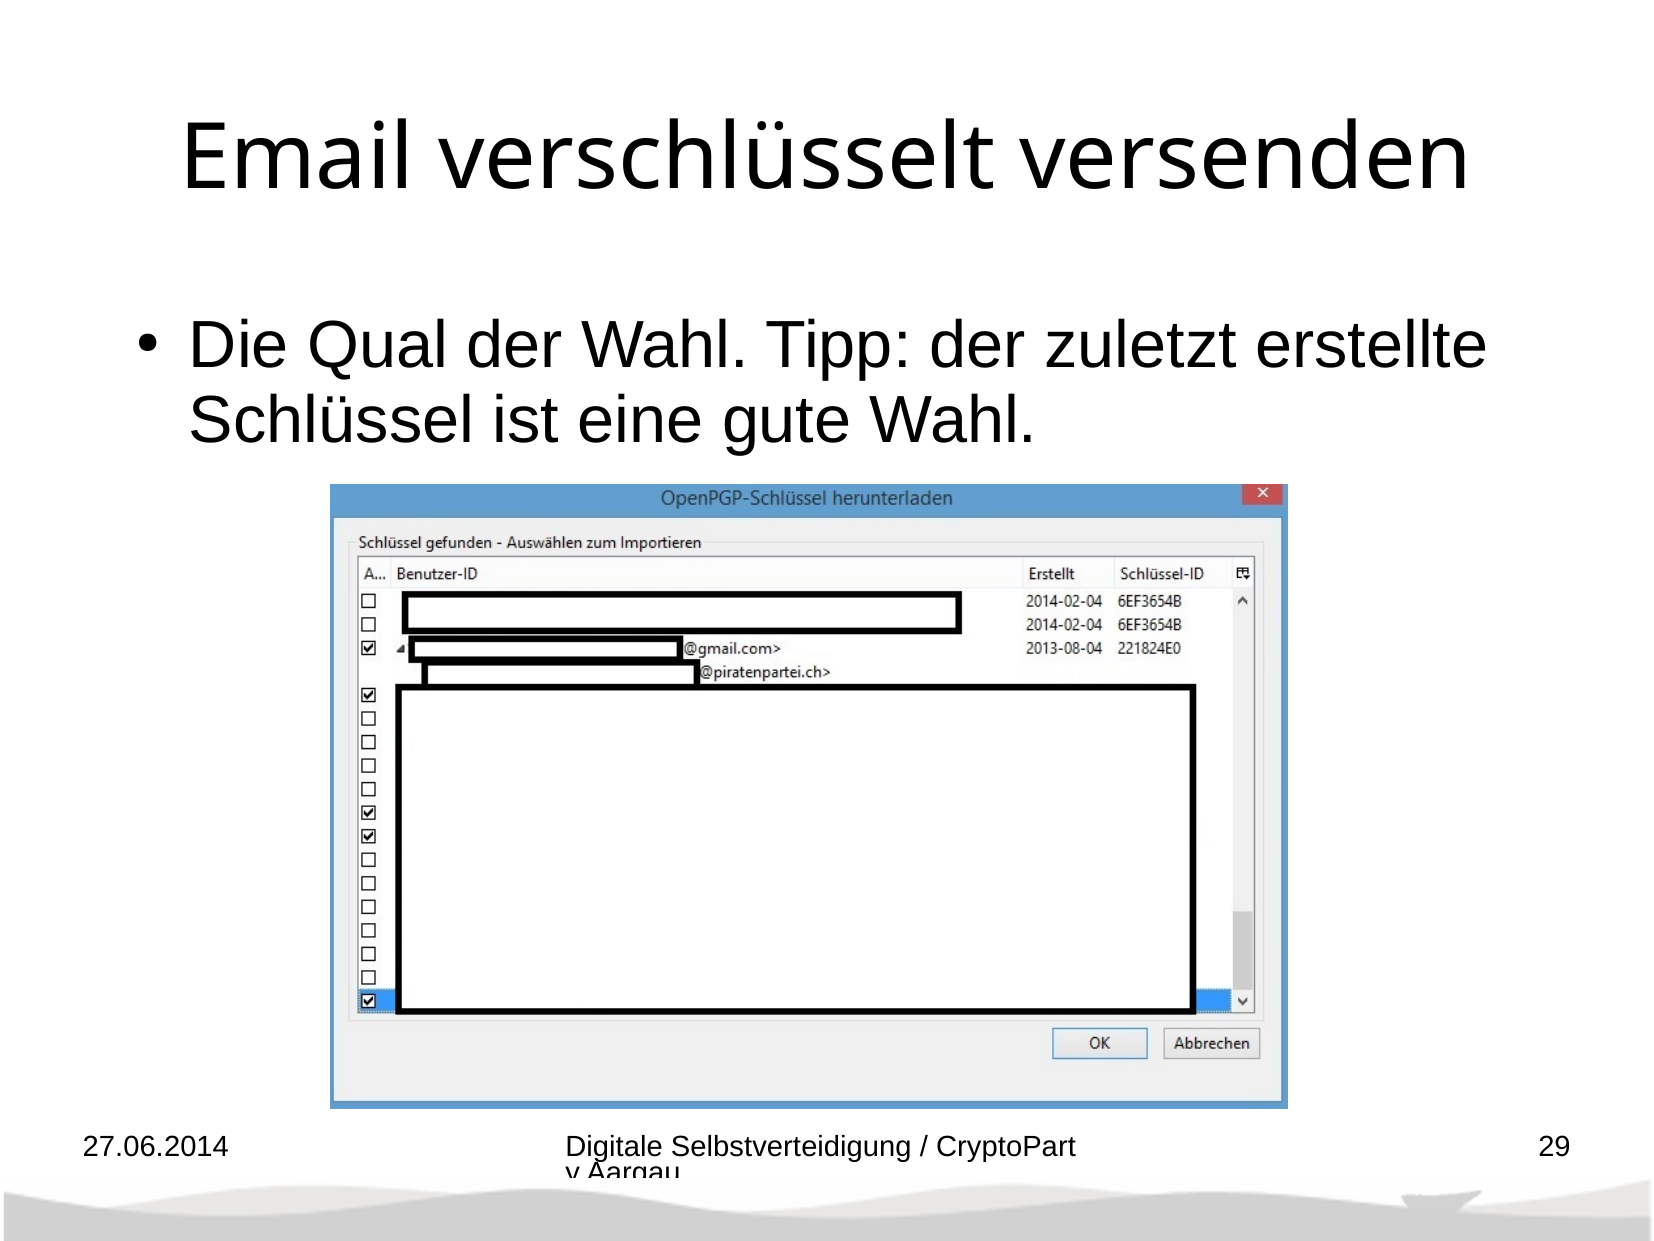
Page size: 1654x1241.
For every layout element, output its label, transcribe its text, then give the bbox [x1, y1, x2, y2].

picture [3, 1178, 1654, 1241]
list Die Qual der Wahl. Tipp: der zuletzt erstellte Schlüssel ist eine gute Wahl. [118, 307, 1536, 1027]
picture [330, 484, 1288, 1109]
title Email verschlüsselt versenden [82, 49, 1571, 257]
